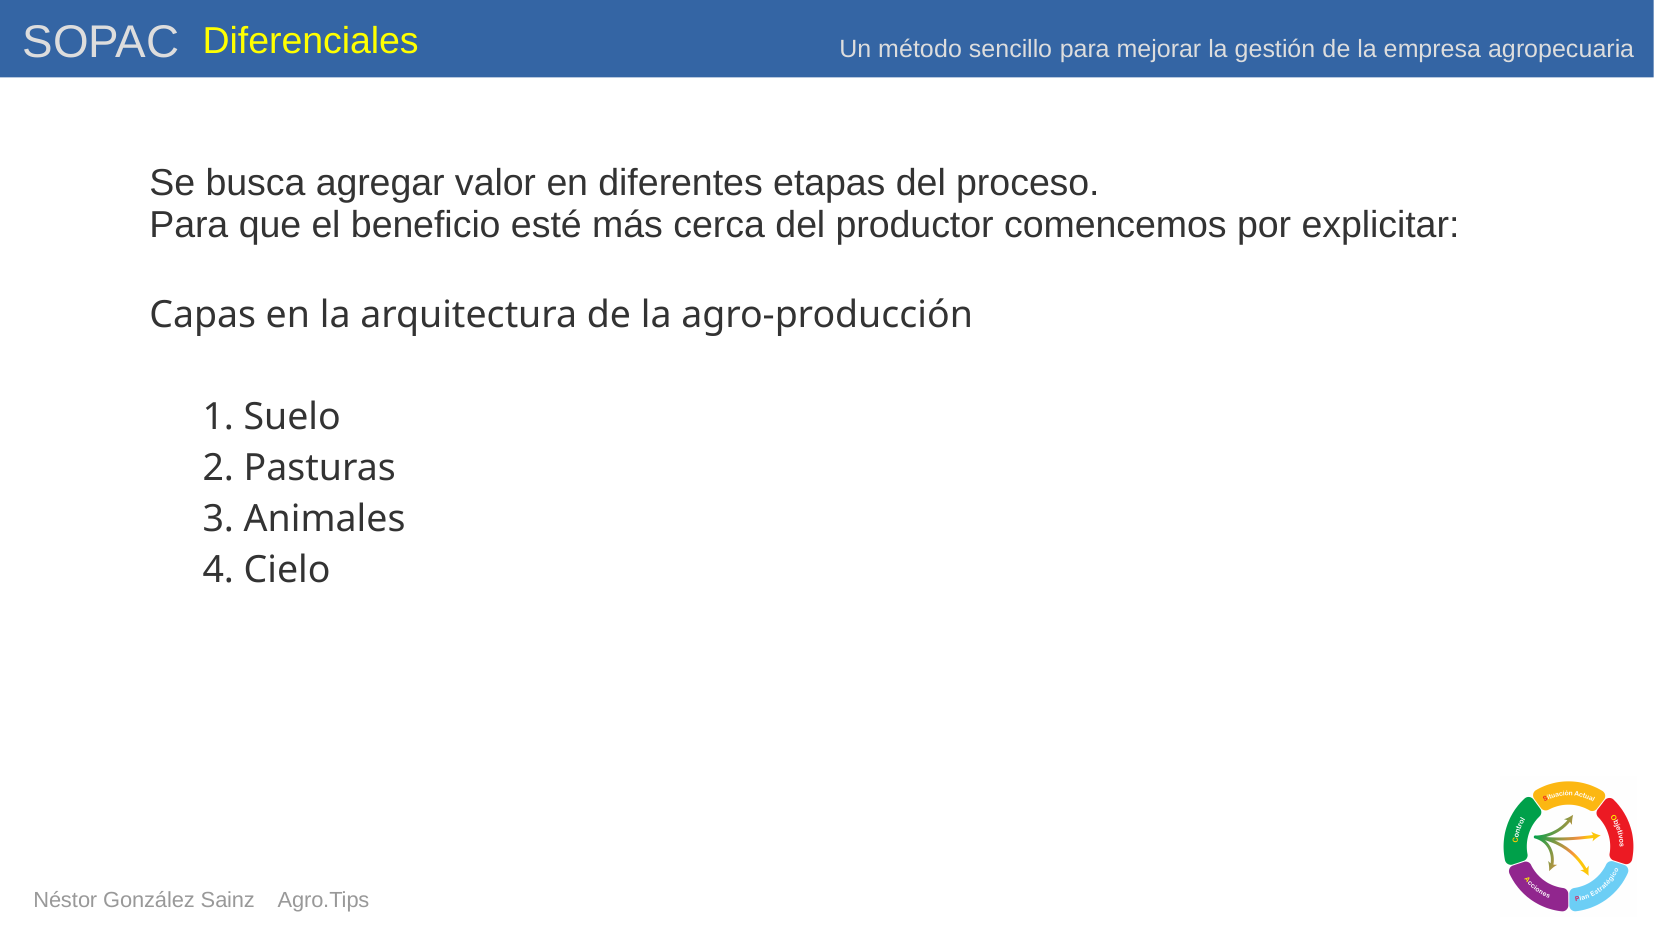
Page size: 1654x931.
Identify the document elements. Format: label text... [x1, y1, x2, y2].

text_box Diferenciales [187, 11, 451, 76]
text_box Se busca agregar valor en diferentes etapas del proceso. Para que el beneficio esté más cerca del productor comencemos por explicitar: Capas en la arquitectura de la agro-producción 1. Suelo 2. Pasturas 3. Animales 4. Cielo [134, 154, 1501, 622]
picture [1500, 776, 1637, 917]
